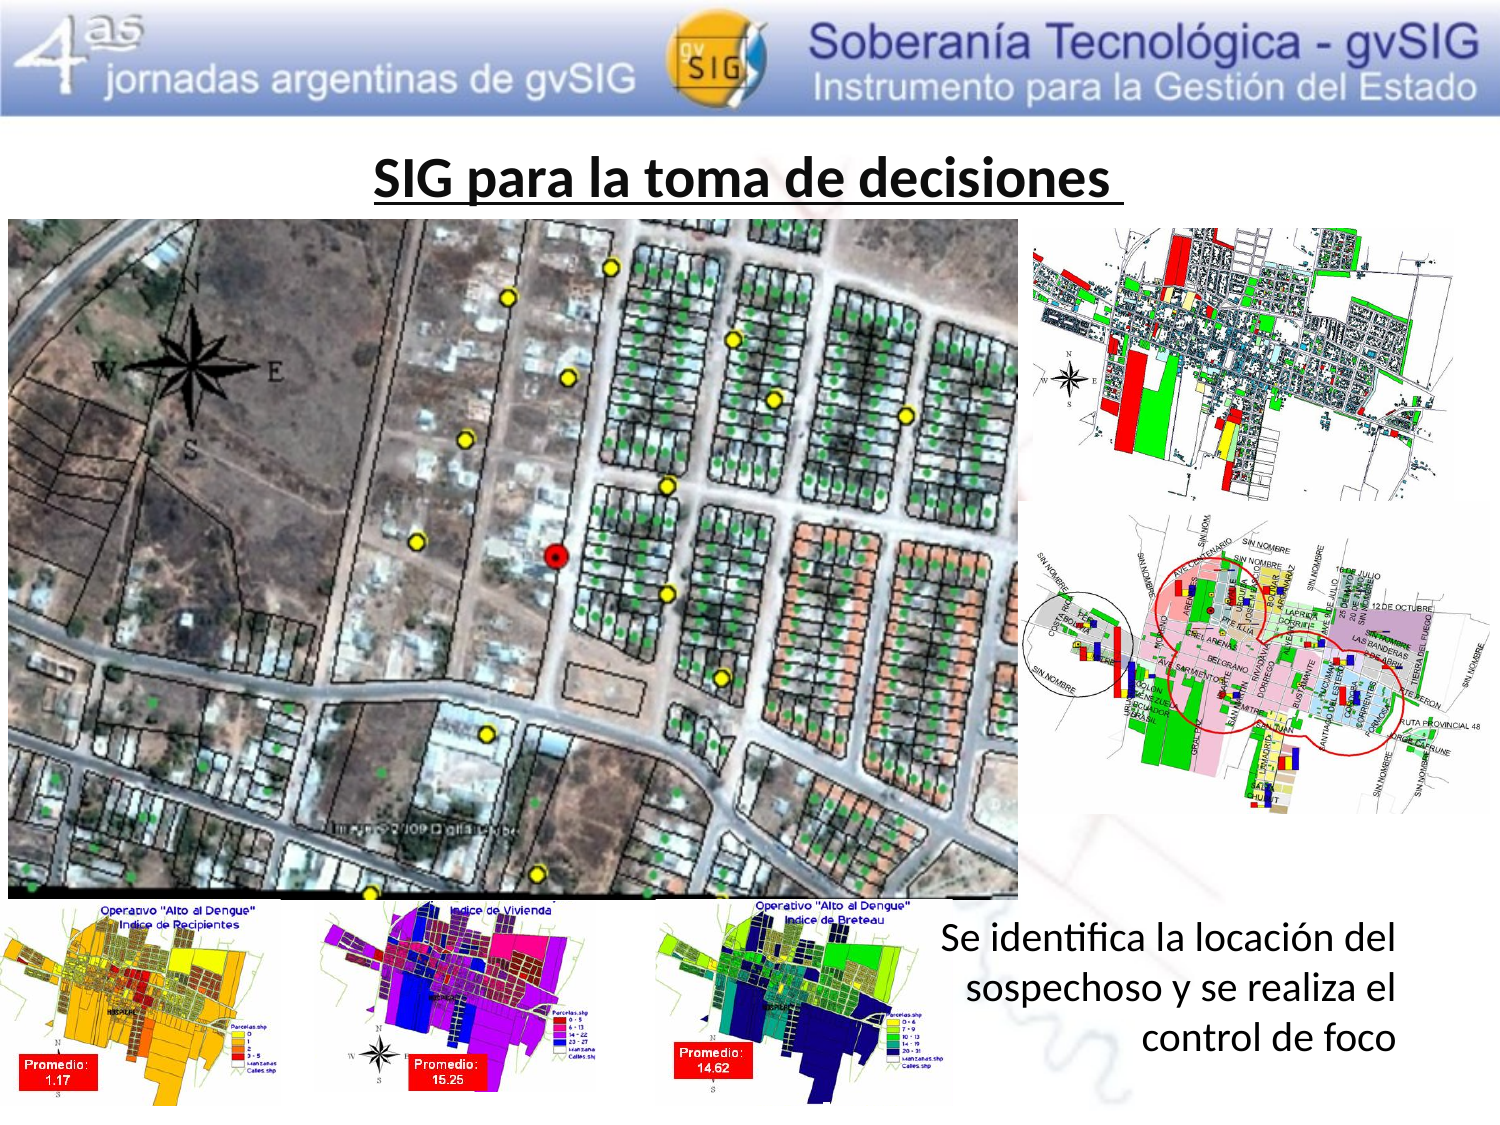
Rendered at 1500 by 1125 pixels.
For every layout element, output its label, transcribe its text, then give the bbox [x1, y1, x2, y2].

picture [314, 901, 596, 1092]
text_box SIG para la toma de decisiones [237, 132, 1260, 214]
picture [0, 219, 1490, 1106]
text_box Se identifica la locación del sospechoso y se realiza el control de foco [925, 901, 1490, 1069]
